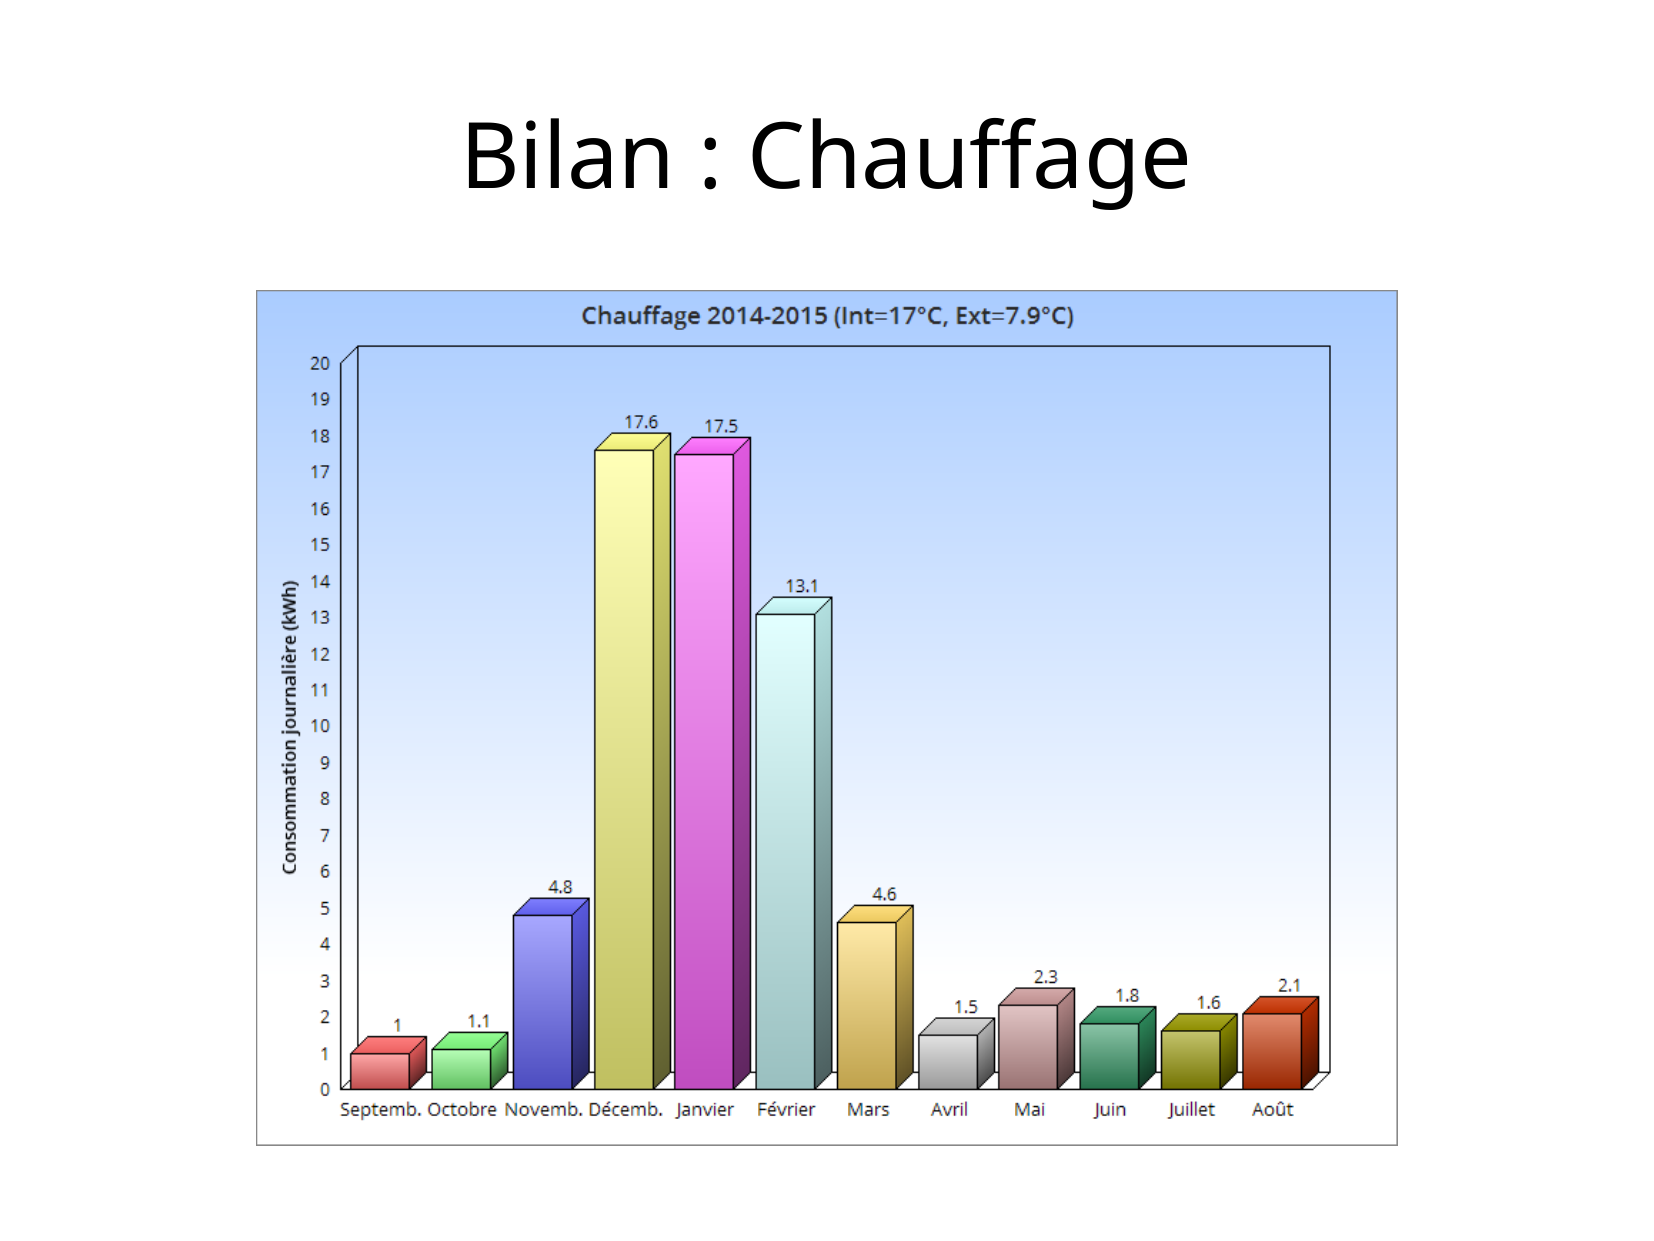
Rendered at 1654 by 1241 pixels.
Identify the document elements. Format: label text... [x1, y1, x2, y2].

picture [256, 290, 1398, 1146]
title Bilan : Chauffage [82, 49, 1571, 257]
